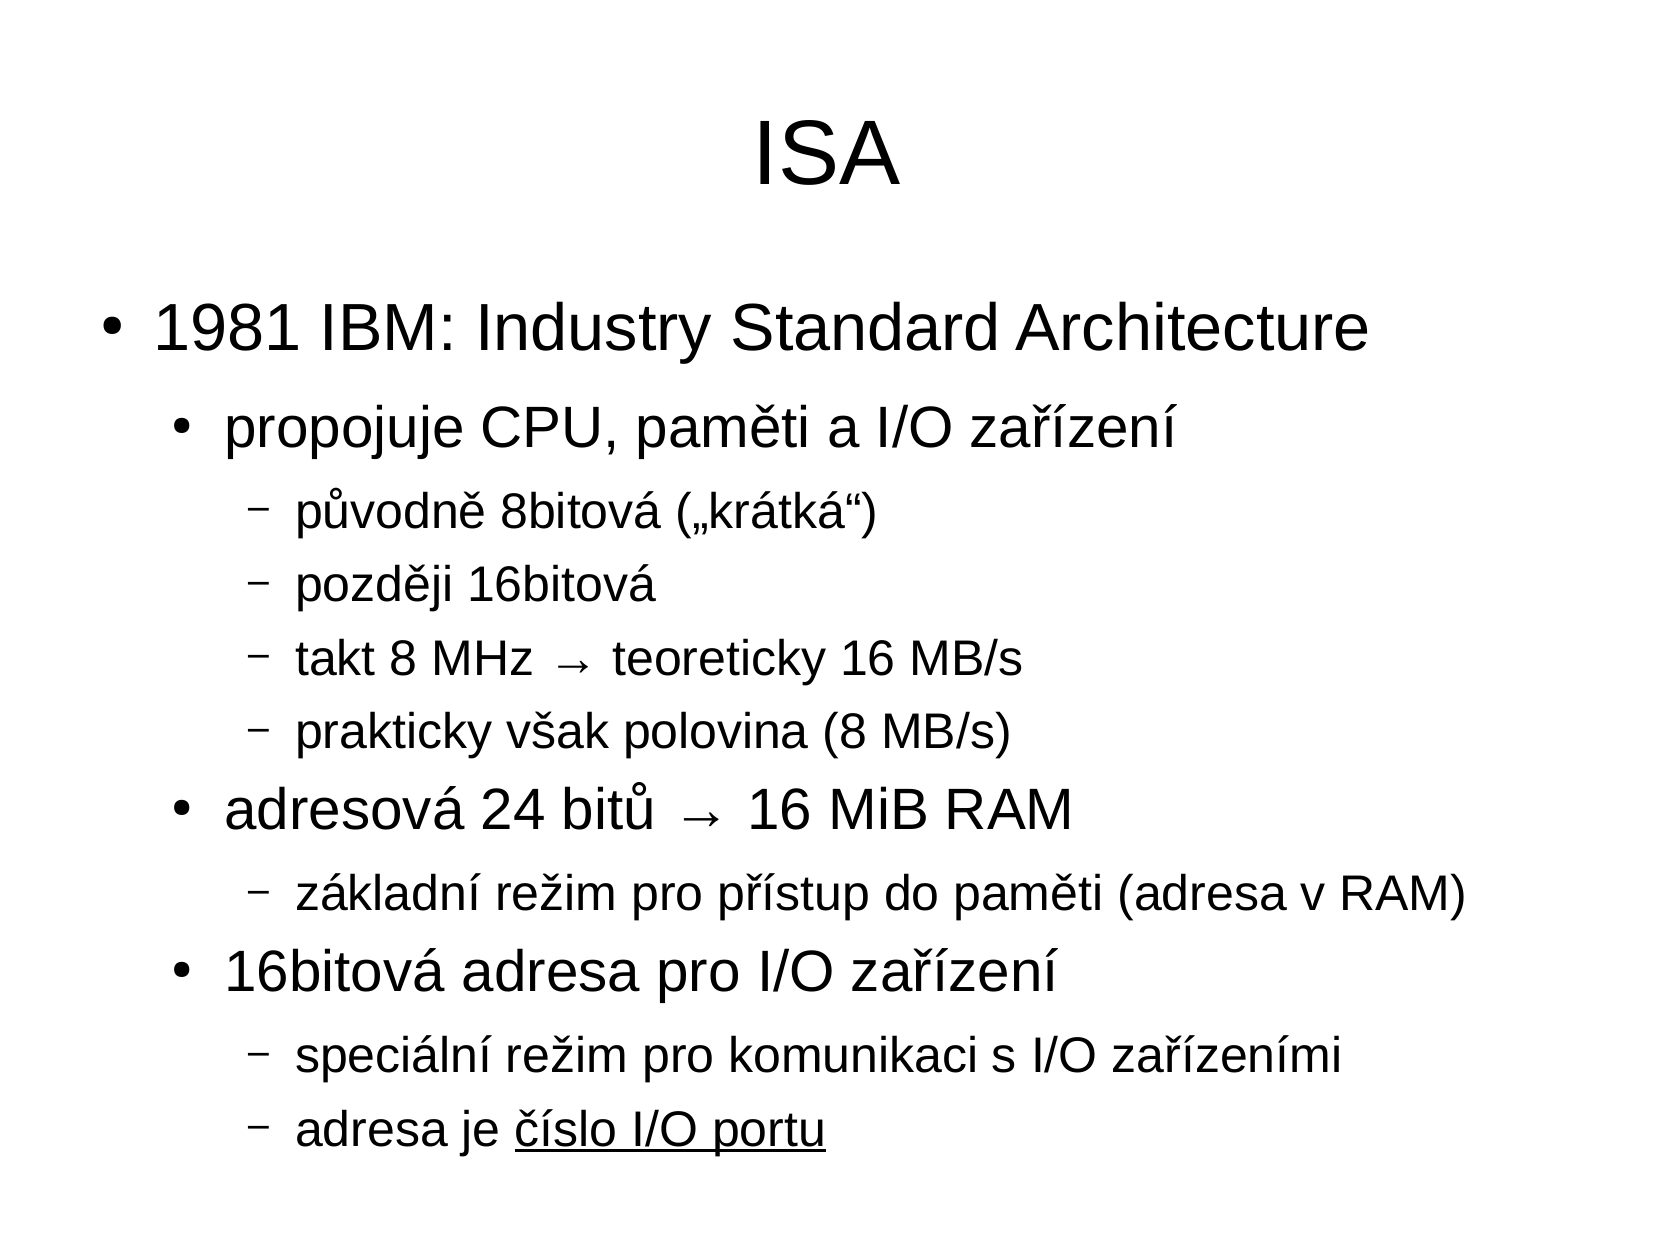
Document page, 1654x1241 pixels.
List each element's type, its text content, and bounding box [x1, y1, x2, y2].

title ISA [82, 49, 1571, 257]
list 1981 IBM: Industry Standard Architecture propojuje CPU, paměti a I/O zařízení původně 8bitová („krátká“) později 16bitová takt 8 MHz → teoreticky 16 MB/s prakticky však polovina (8 MB/s) adresová 24 bitů → 16 MiB RAM základní režim pro přístup do paměti (adresa v RAM) 16bitová adresa pro I/O zařízení speciální režim pro komunikaci s I/O zařízeními adresa je číslo I/O portu [82, 290, 1571, 1158]
